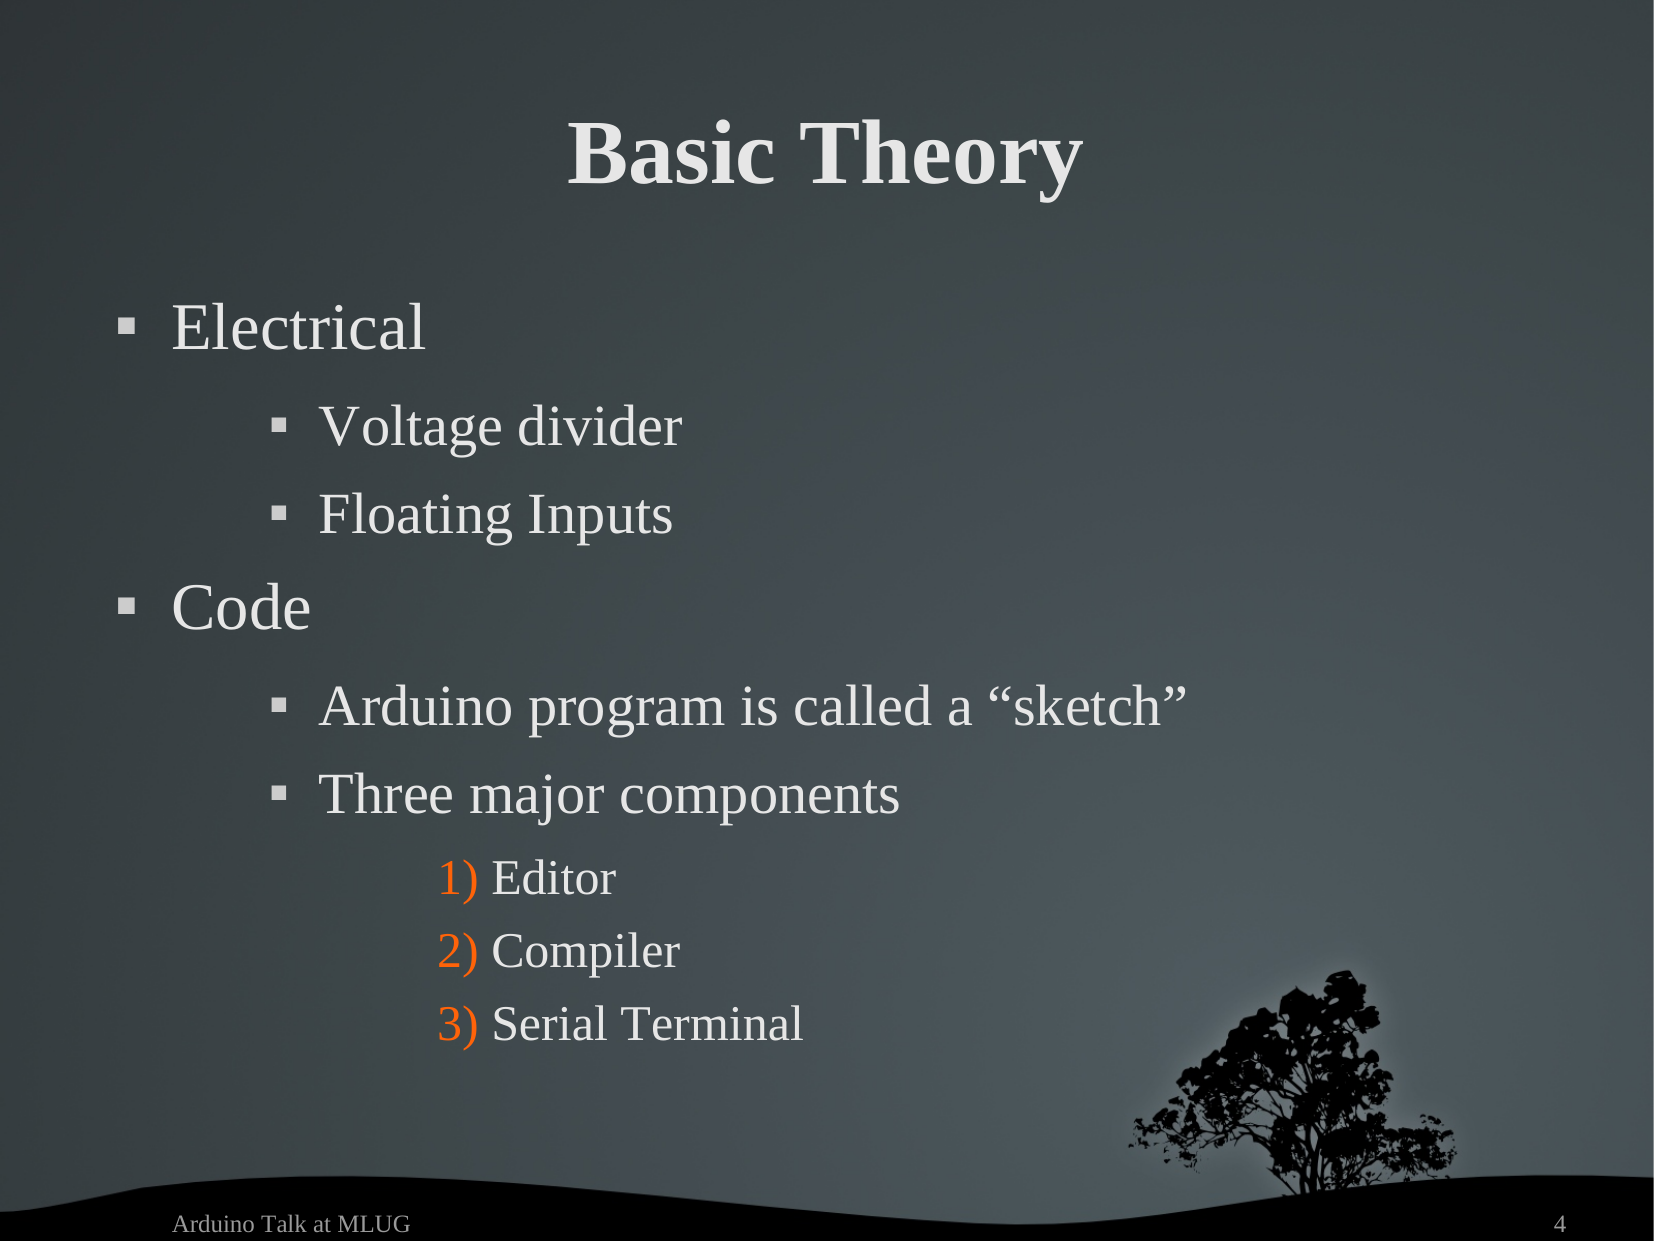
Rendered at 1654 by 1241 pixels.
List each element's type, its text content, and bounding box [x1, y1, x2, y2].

picture [0, 0, 1654, 1241]
title Basic Theory [82, 49, 1571, 257]
list Electrical Voltage divider Floating Inputs Code Arduino program is called a “sketch” Three major components Editor Compiler Serial Terminal [82, 290, 1571, 1109]
